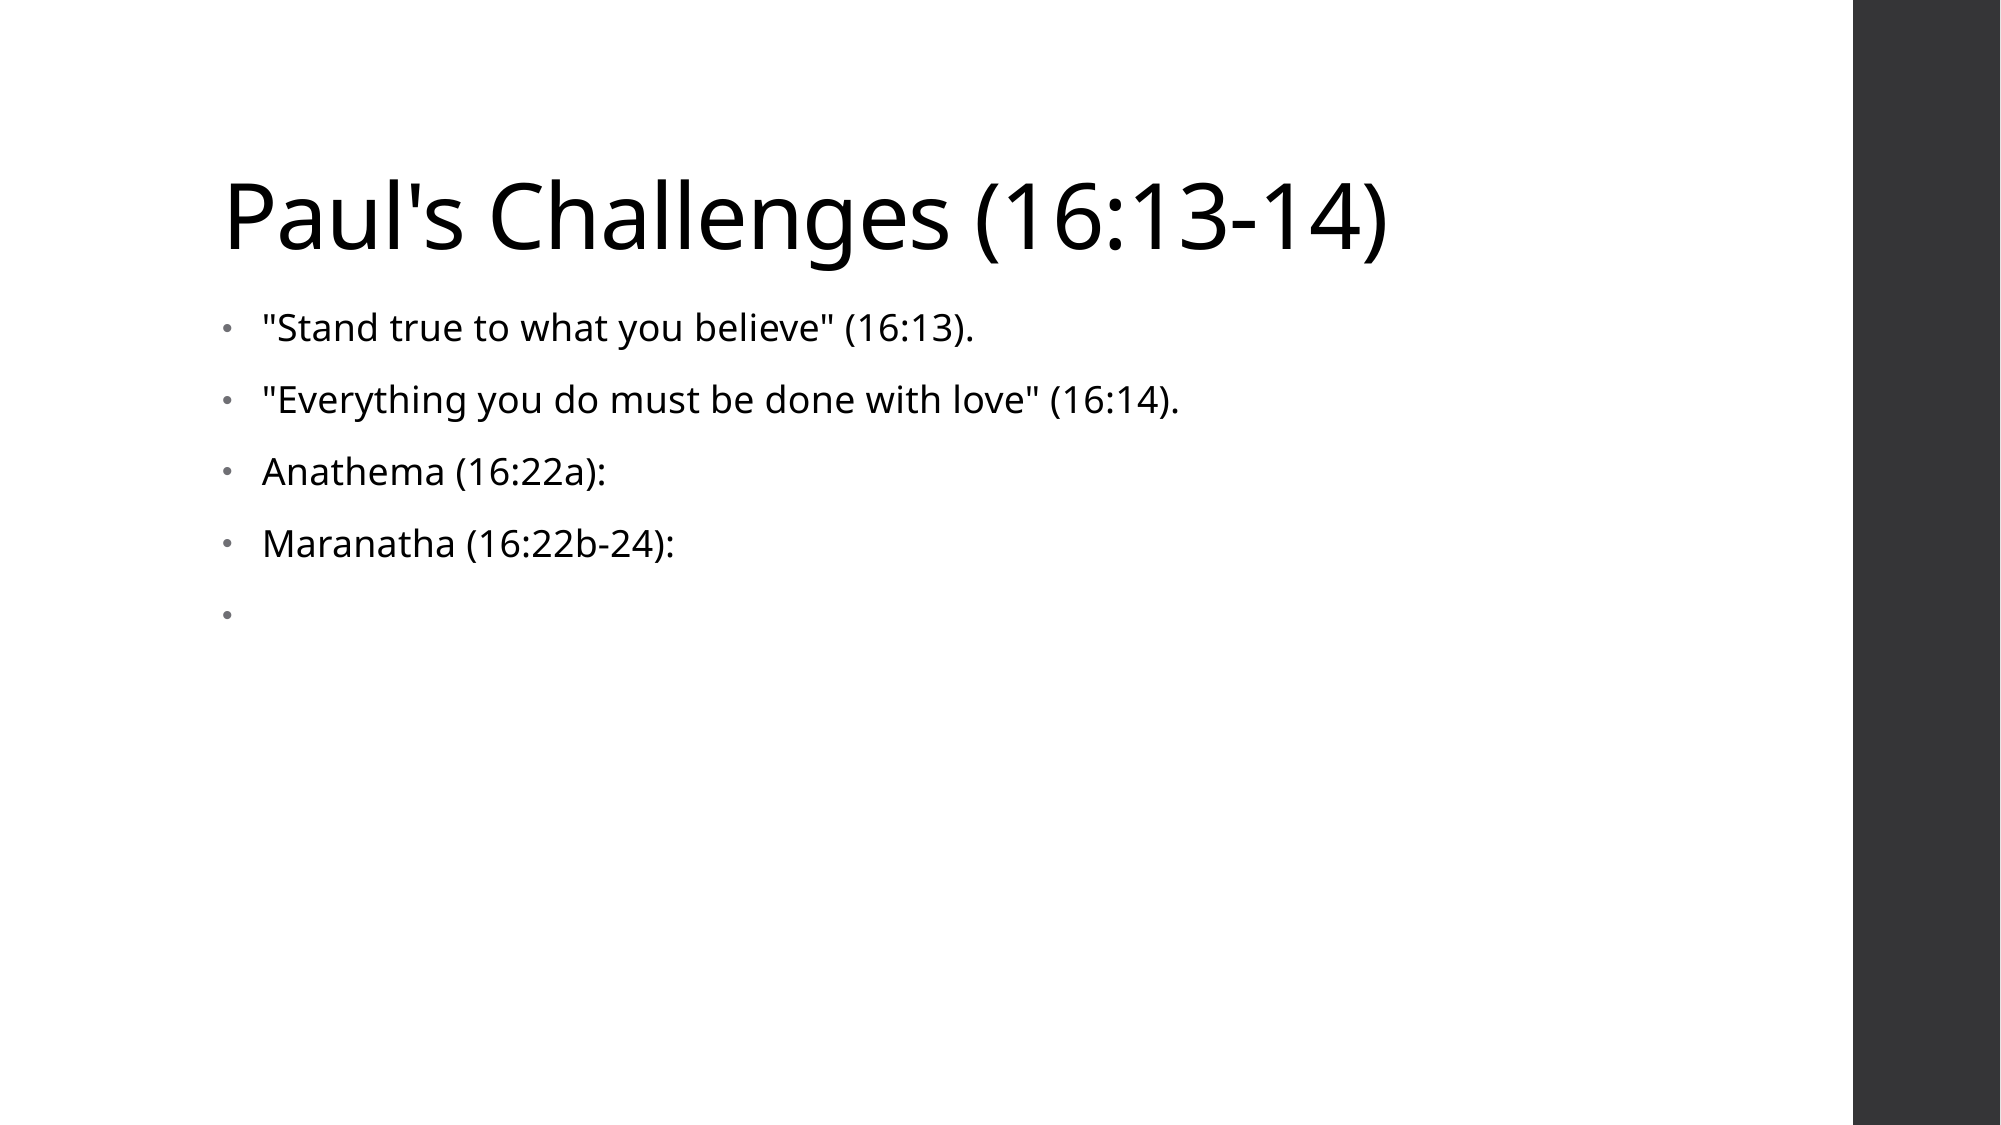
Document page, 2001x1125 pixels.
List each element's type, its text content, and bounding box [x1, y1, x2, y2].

list "Stand true to what you believe" (16:13). "Everything you do must be done with love" (16:14). Anathema (16:22a): Maranatha (16:22b-24): [206, 299, 1617, 1014]
title Paul's Challenges (16:13-14) [206, 60, 1797, 278]
